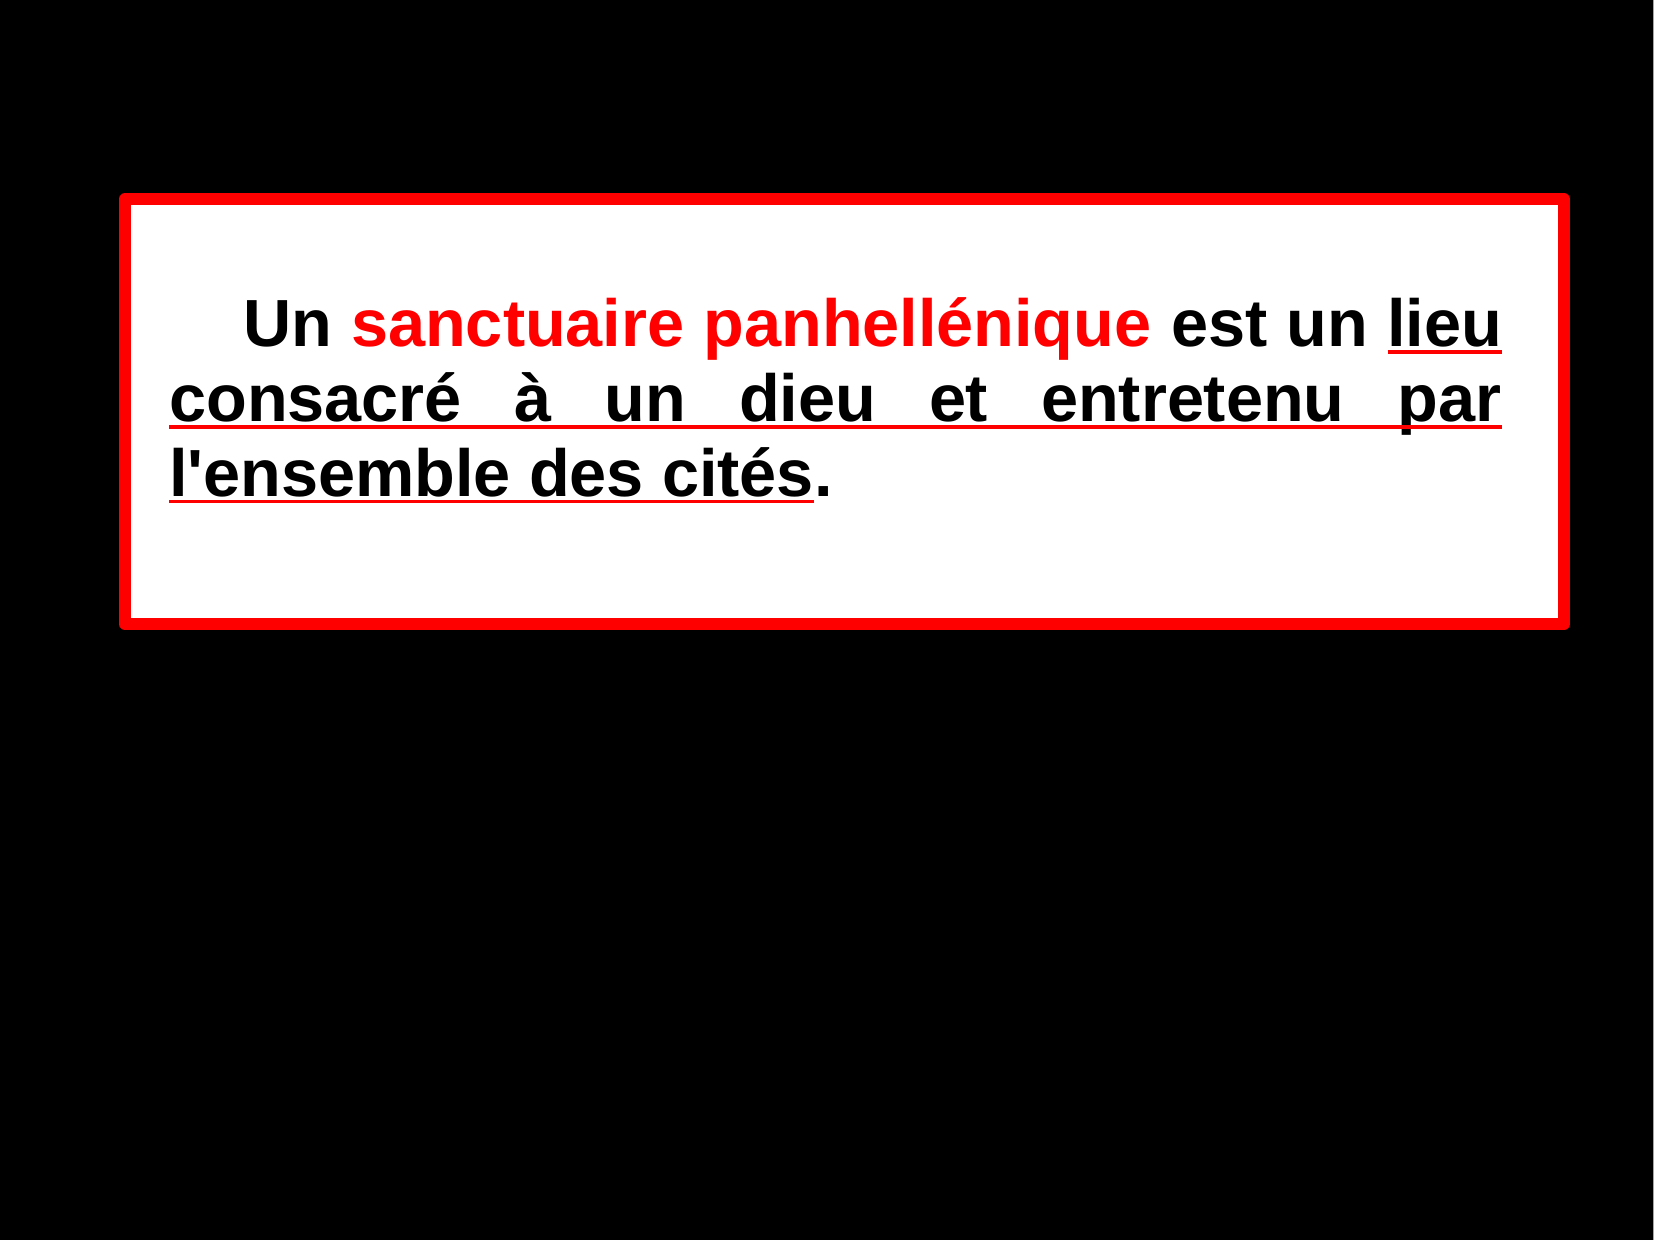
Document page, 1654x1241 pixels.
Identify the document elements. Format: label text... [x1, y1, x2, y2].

text_box Un sanctuaire panhellénique est un lieu consacré à un dieu et entretenu par l'ensemble des cités. [154, 278, 1518, 517]
text_box [125, 199, 1564, 625]
